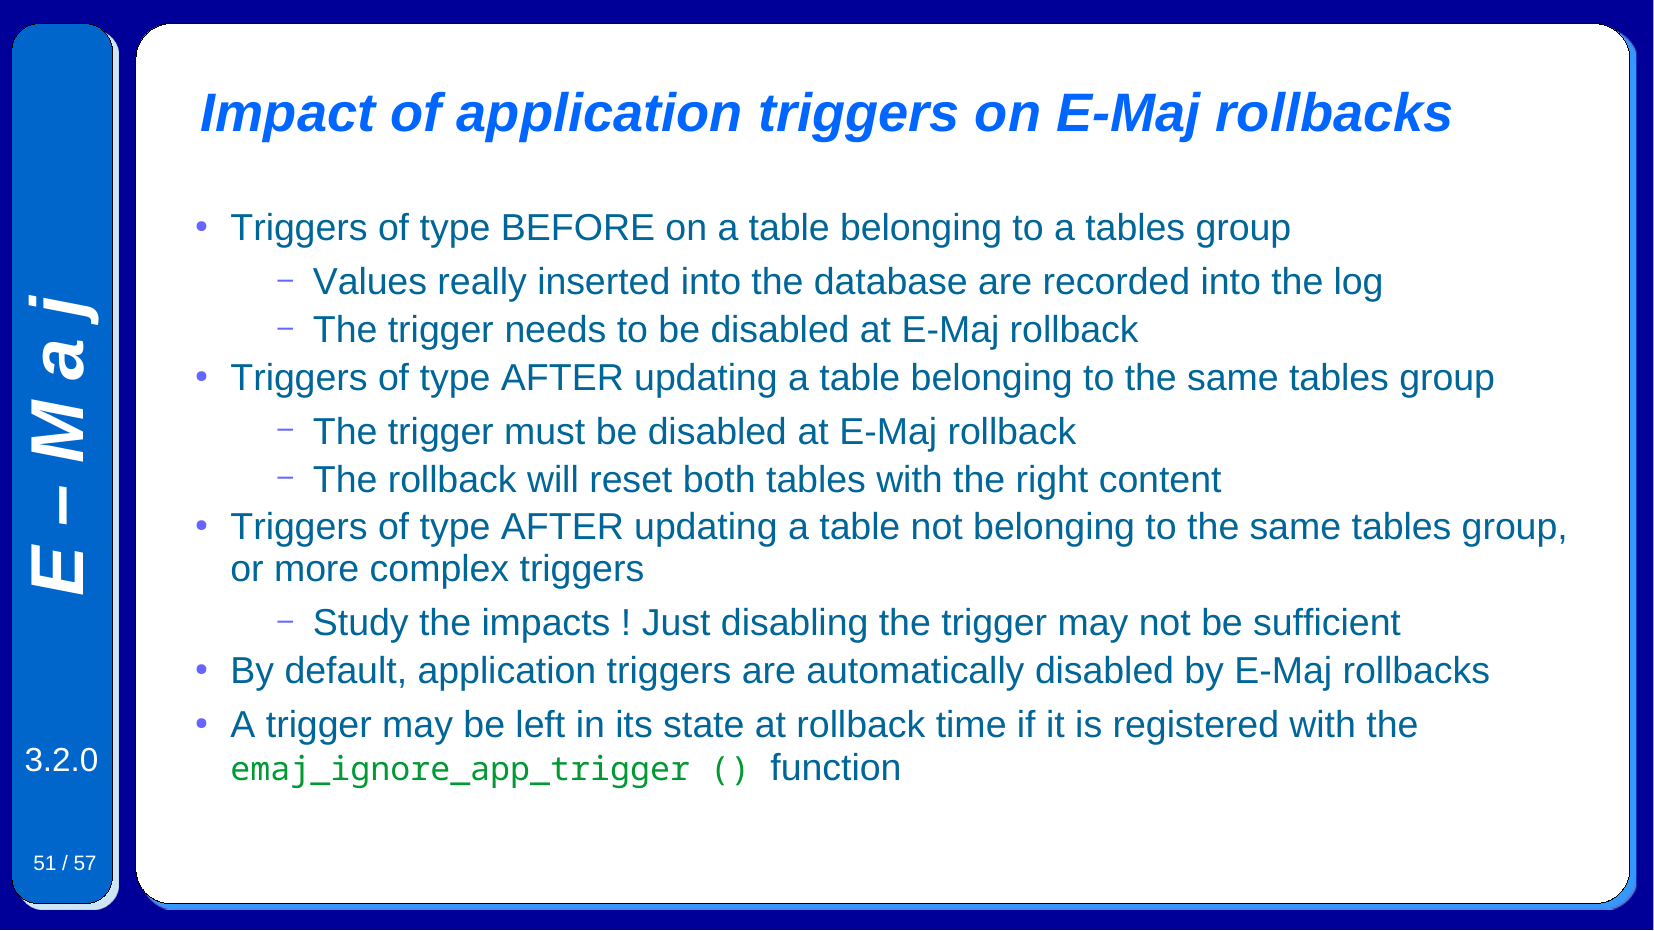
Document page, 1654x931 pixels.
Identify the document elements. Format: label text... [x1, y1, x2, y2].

title Impact of application triggers on E-Maj rollbacks [200, 34, 1575, 191]
list Triggers of type BEFORE on a table belonging to a tables group Values really inserted into the database are recorded into the log The trigger needs to be disabled at E-Maj rollback Triggers of type AFTER updating a table belonging to the same tables group The trigger must be disabled at E-Maj rollback The rollback will reset both tables with the right content Triggers of type AFTER updating a table not belonging to the same tables group, or more complex triggers Study the impacts ! Just disabling the trigger may not be sufficient By default, application triggers are automatically disabled by E-Maj rollbacks A trigger may be left in its state at rollback time if it is registered with the emaj_ignore_app_trigger () function [177, 206, 1587, 827]
